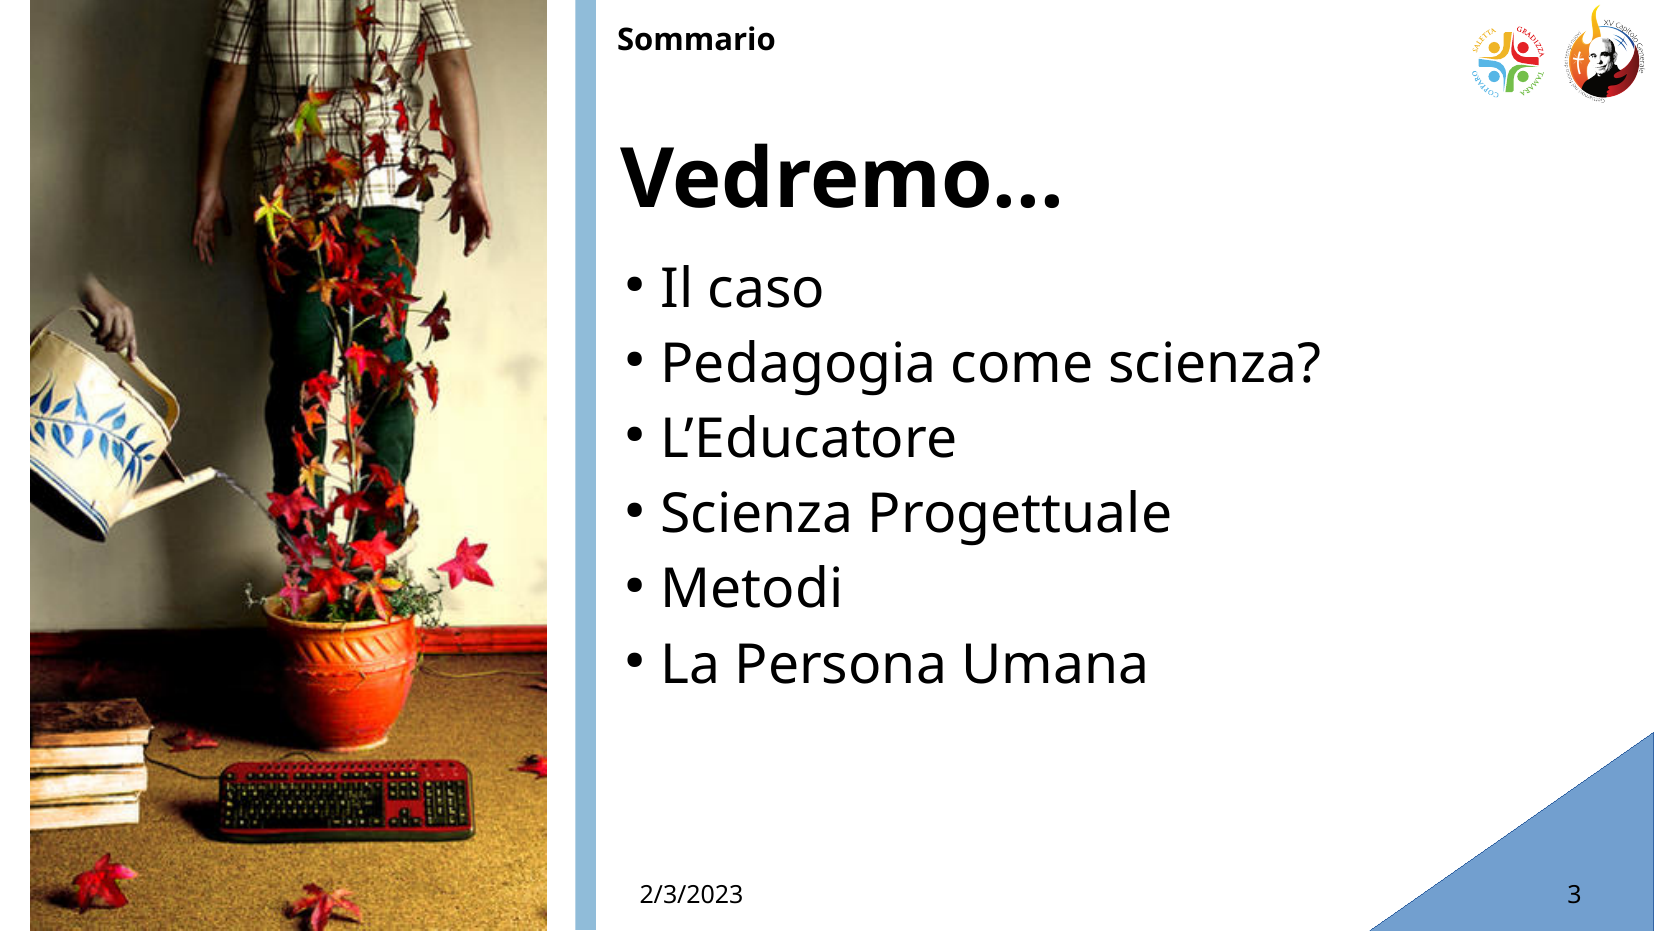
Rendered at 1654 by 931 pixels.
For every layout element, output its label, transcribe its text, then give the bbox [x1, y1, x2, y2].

picture [1563, 4, 1646, 103]
picture [30, 0, 547, 931]
subtitle Il caso Pedagogia come scienza? L’Educatore Scienza Progettuale Metodi La Persona Umana [624, 248, 1602, 851]
title Vedremo... [620, 118, 1617, 189]
text_box Sommario [602, 9, 1335, 63]
